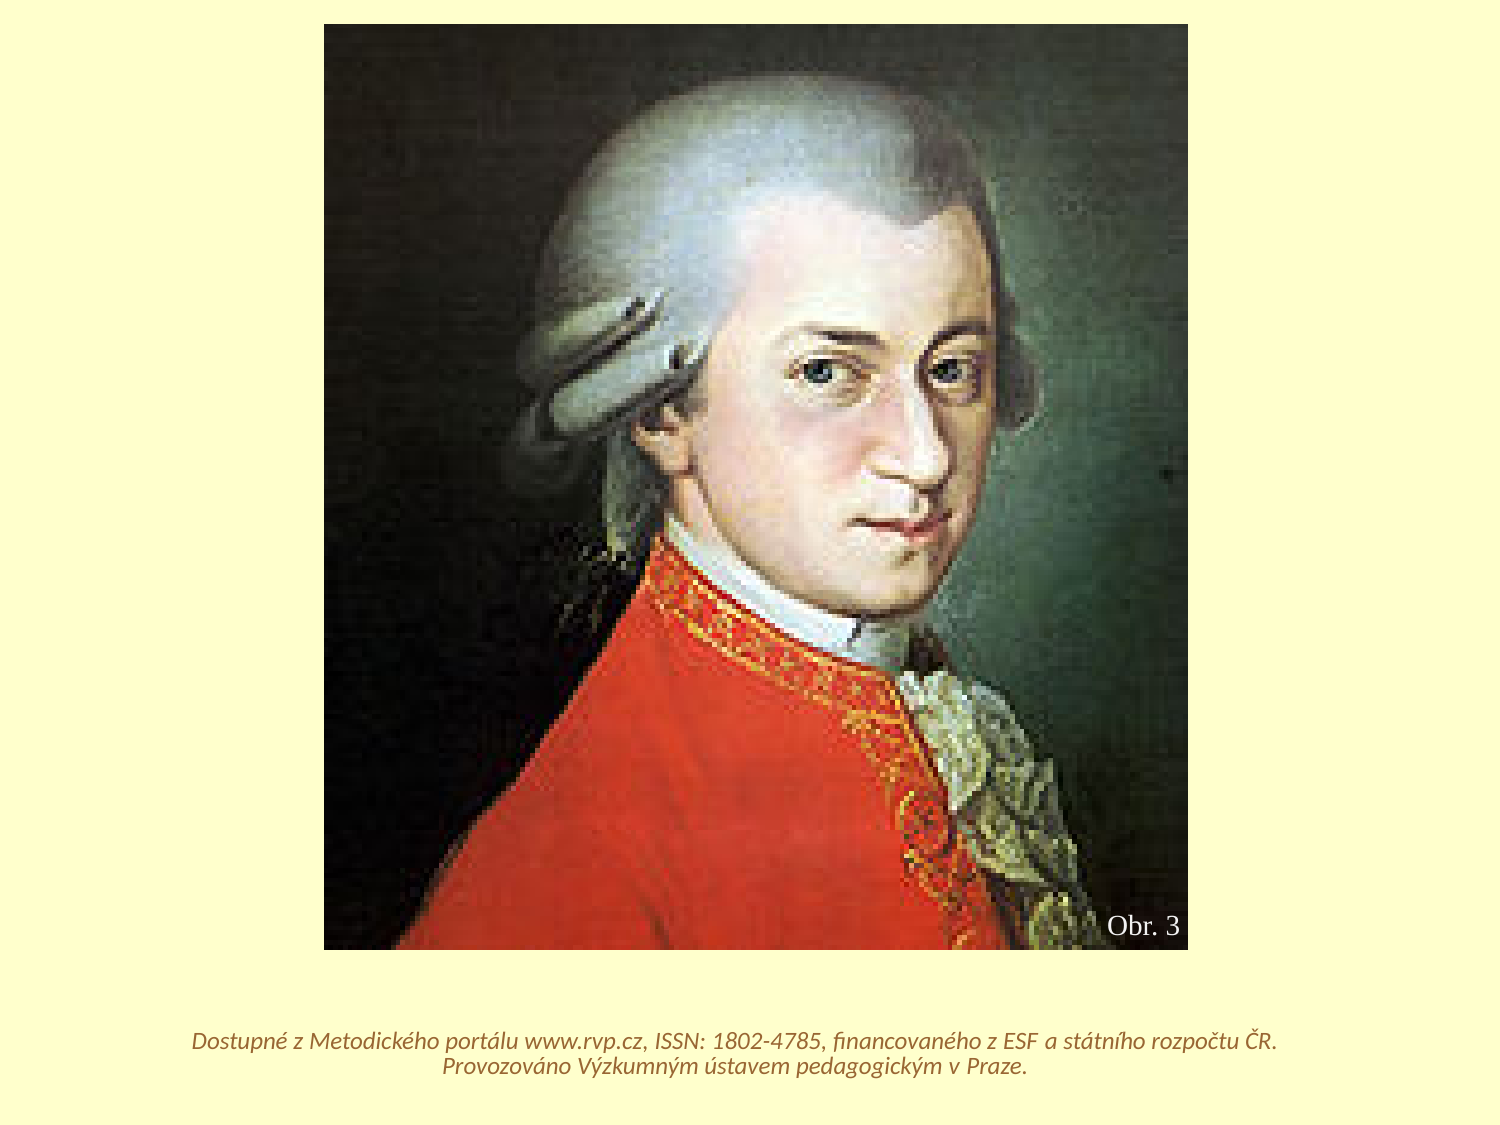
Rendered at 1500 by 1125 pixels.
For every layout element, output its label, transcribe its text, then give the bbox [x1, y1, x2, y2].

picture [324, 24, 1188, 951]
text_box Dostupné z Metodického portálu www.rvp.cz, ISSN: 1802-4785, financovaného z ESF a státního rozpočtu ČR. Provozováno Výzkumným ústavem pedagogickým v Praze. [171, 1023, 1300, 1089]
text_box Obr. 3 [1092, 901, 1196, 950]
